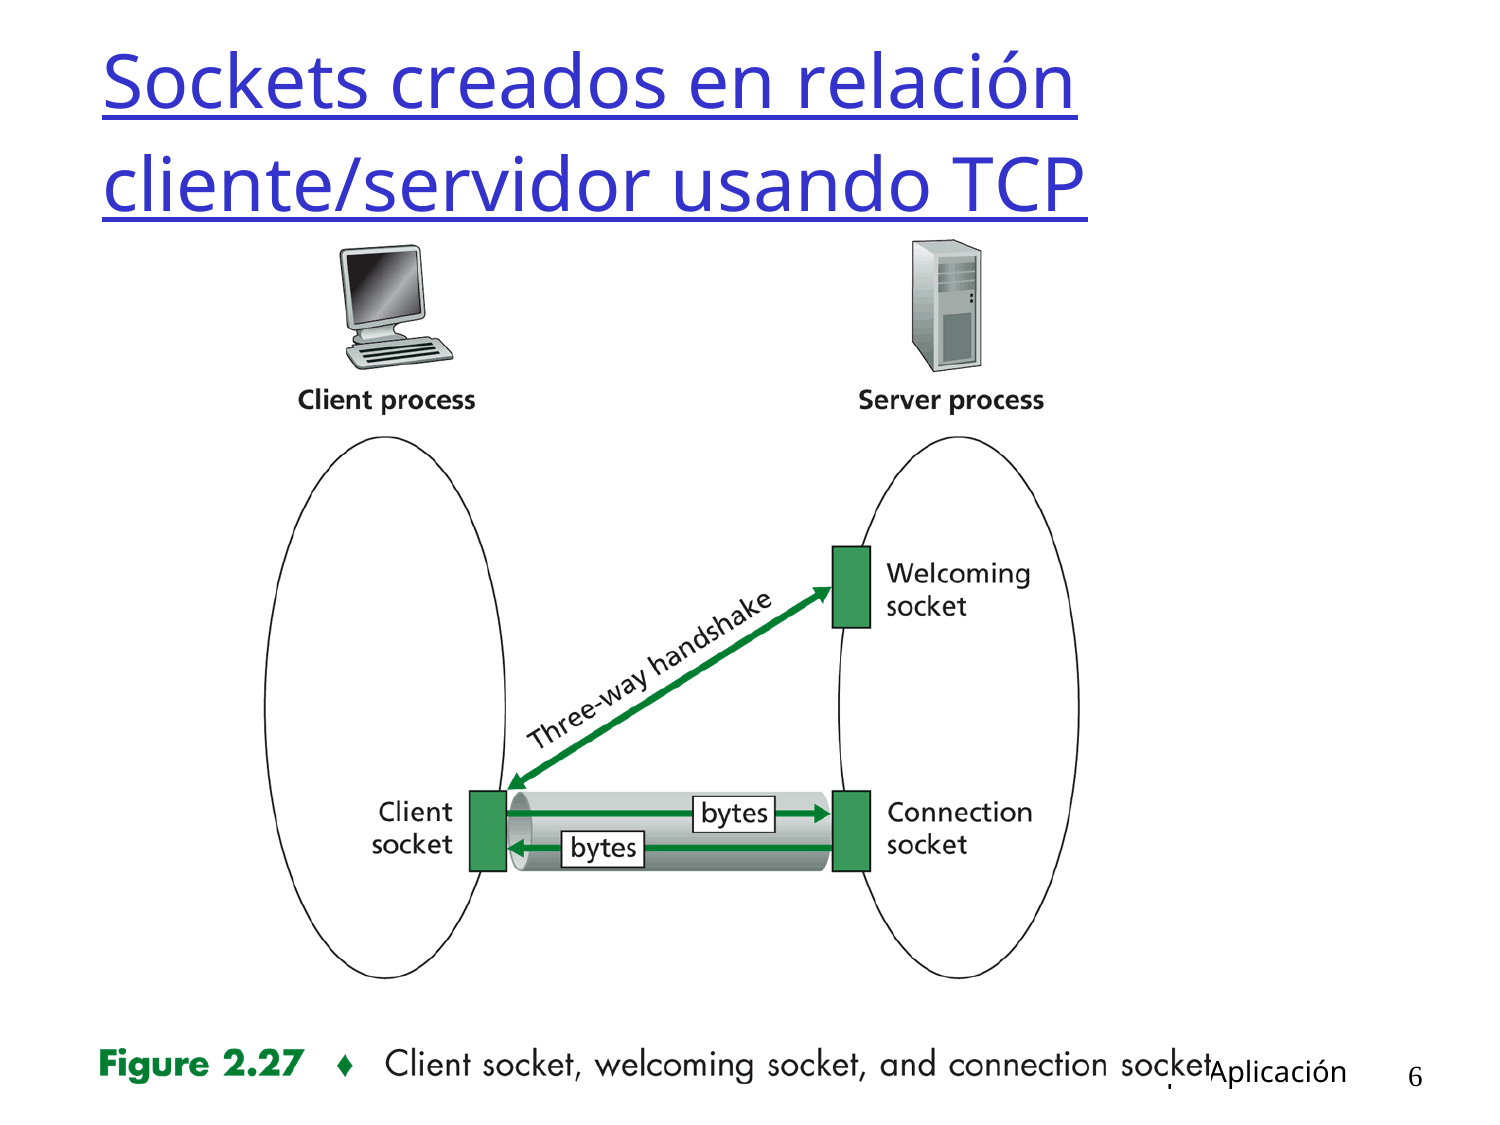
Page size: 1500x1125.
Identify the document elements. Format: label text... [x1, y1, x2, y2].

title Sockets creados en relación cliente/servidor usando TCP [87, 25, 1363, 237]
picture [100, 239, 1211, 1084]
